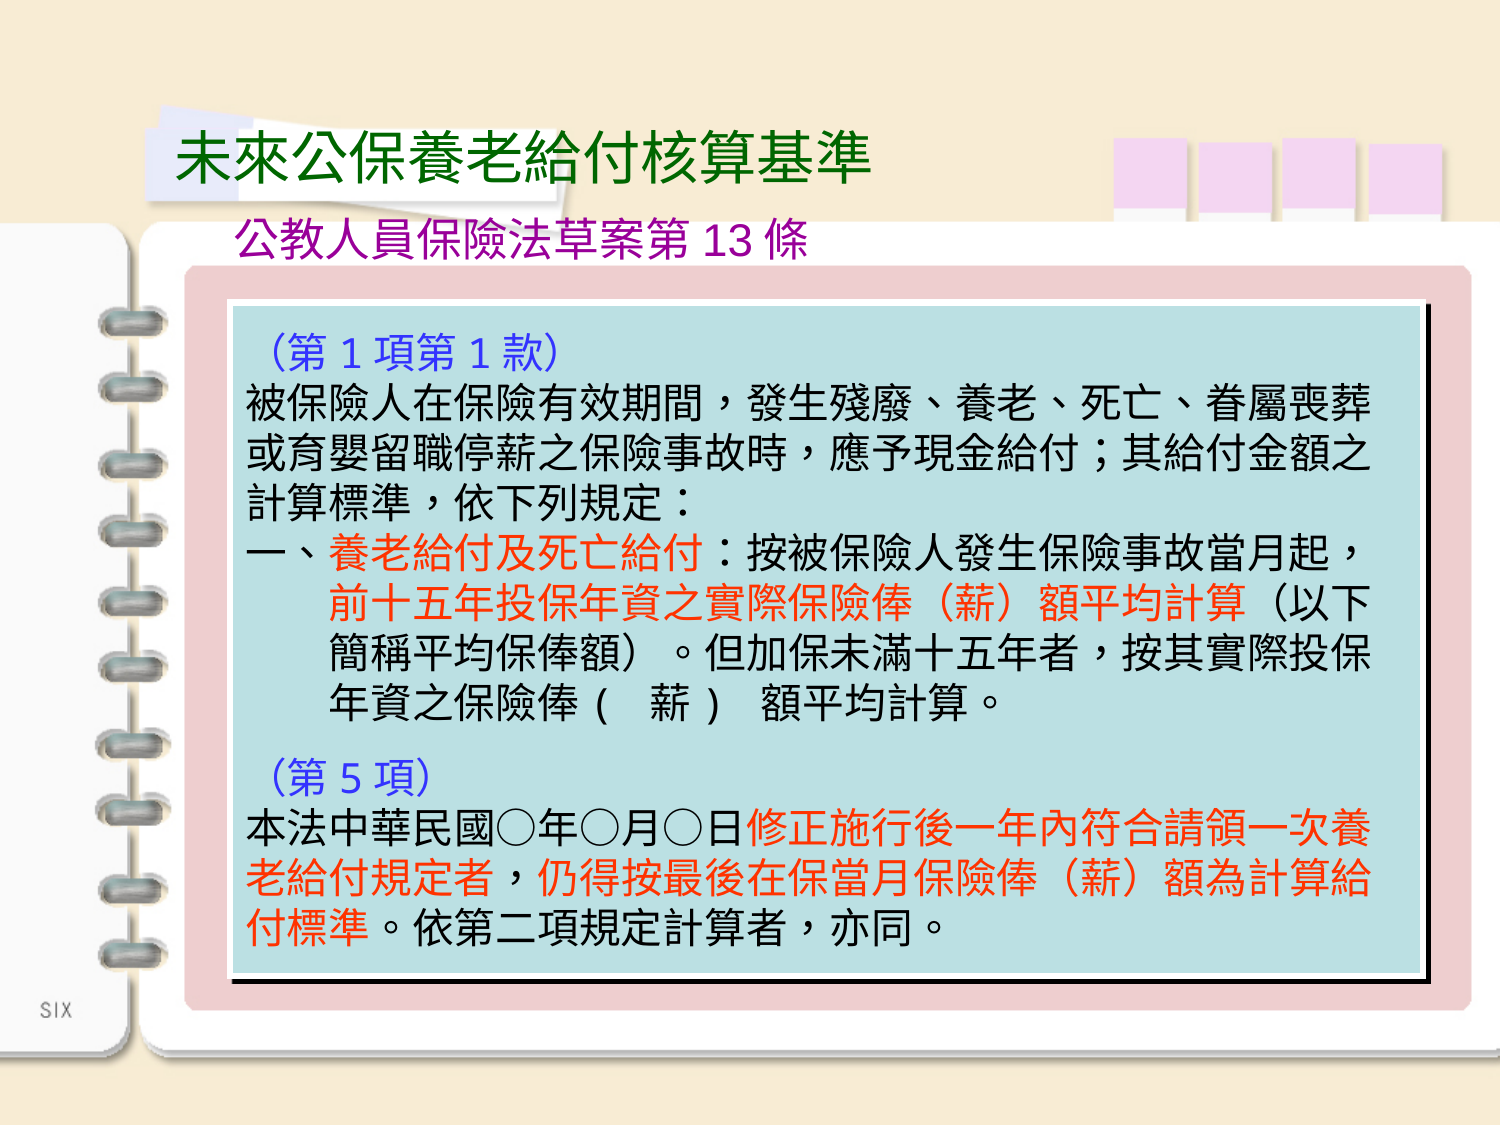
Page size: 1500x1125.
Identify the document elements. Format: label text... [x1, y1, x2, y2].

text_box （第1項第1款） 被保險人在保險有效期間，發生殘廢、養老、死亡、眷屬喪葬 或育嬰留職停薪之保險事故時，應予現金給付；其給付金額之 計算標準，依下列規定： 一、養老給付及死亡給付：按被保險人發生保險事故當月起， 前十五年投保年資之實際保險俸（薪）額平均計算（以下 簡稱平均保俸額）。但加保未滿十五年者，按其實際投保 年資之保險俸( 薪) 額平均計算。 （第5項） 本法中華民國○年○月○日修正施行後一年內符合請領一次養 老給付規定者，仍得按最後在保當月保險俸（薪）額為計算給 付標準。依第二項規定計算者，亦同。 [230, 303, 1423, 976]
text_box 未來公保養老給付核算基準 [159, 114, 951, 196]
title 公教人員保險法草案第13條 [218, 196, 975, 280]
